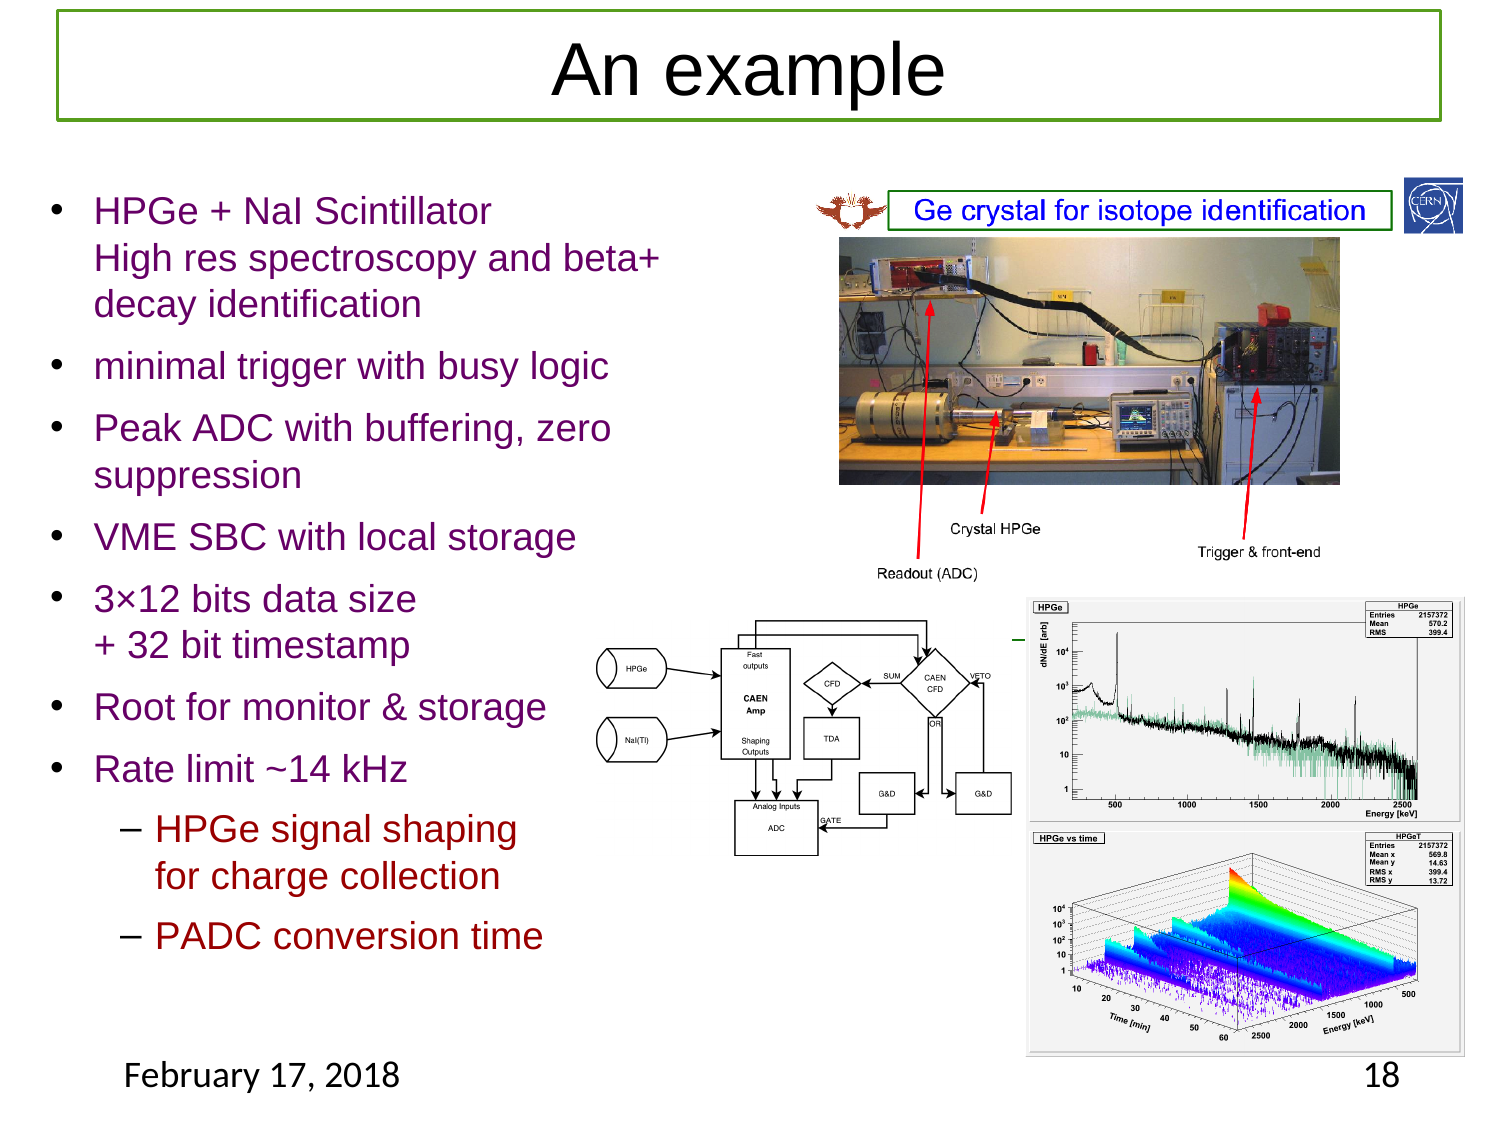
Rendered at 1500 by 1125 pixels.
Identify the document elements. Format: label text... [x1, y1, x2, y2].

list HPGe + NaI Scintillator High res spectroscopy and beta+ decay identification minimal trigger with busy logic Peak ADC with buffering, zero suppression VME SBC with local storage 3×12 bits data size + 32 bit timestamp Root for monitor & storage Rate limit ~14 kHz HPGe signal shaping for charge collection PADC conversion time [35, 178, 785, 972]
title An example [57, 10, 1441, 121]
picture [785, 173, 1467, 1057]
